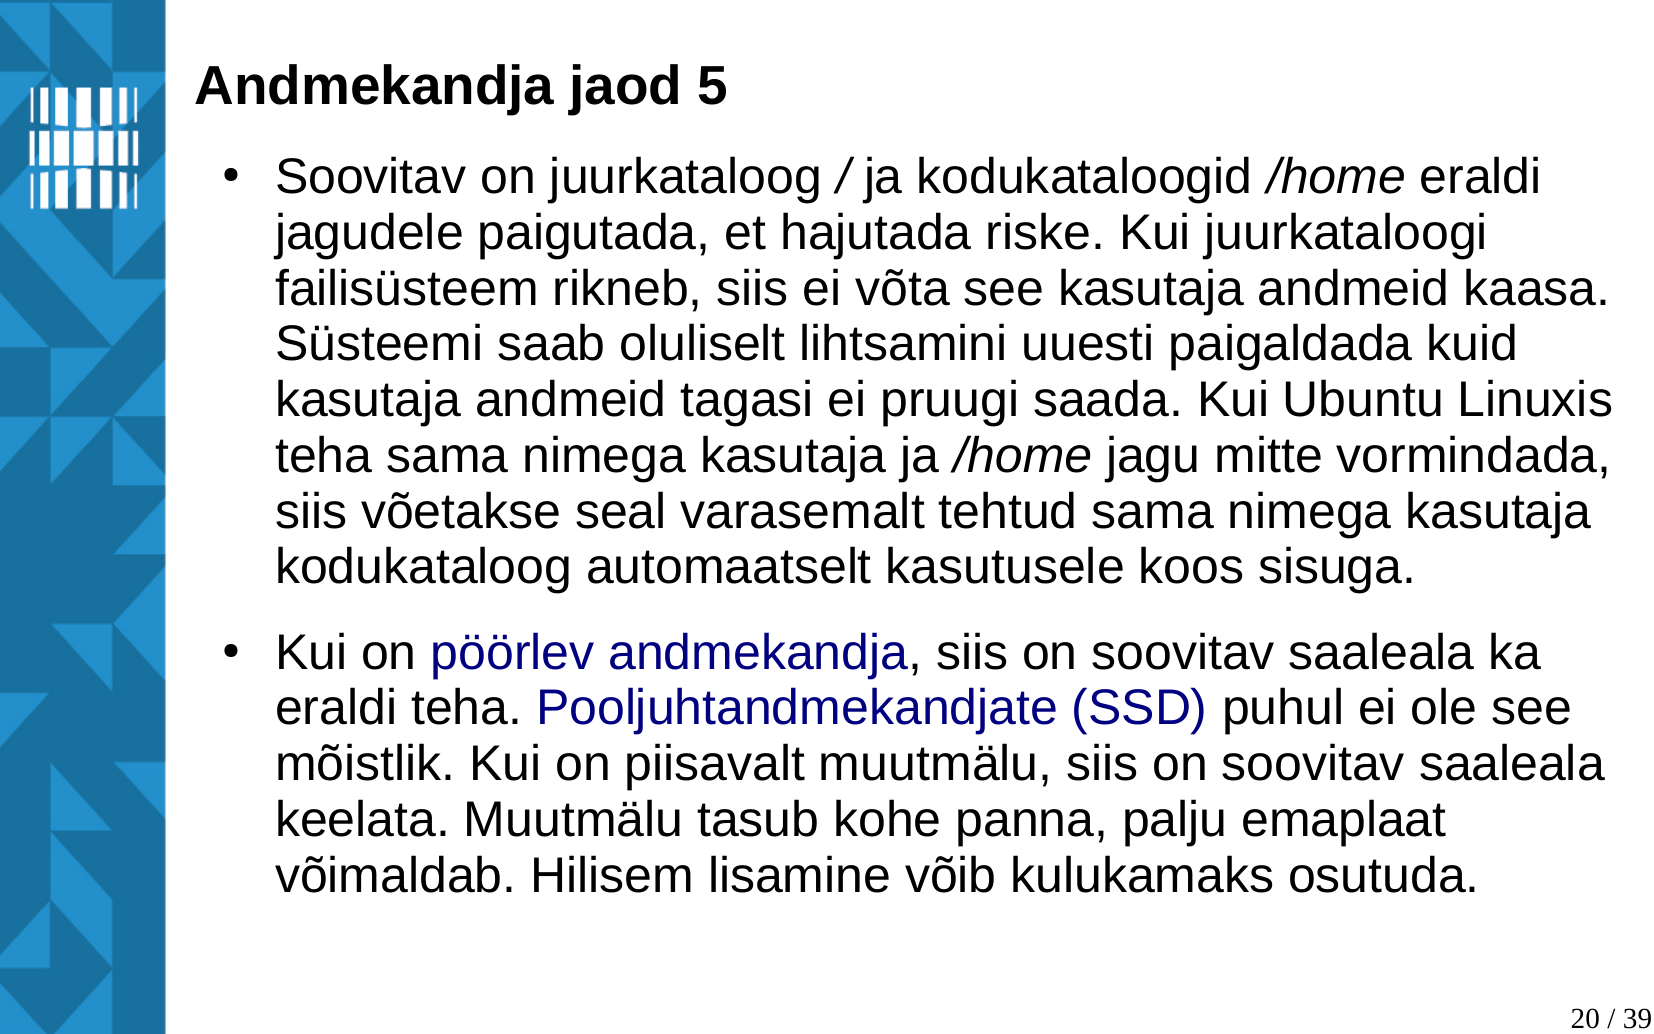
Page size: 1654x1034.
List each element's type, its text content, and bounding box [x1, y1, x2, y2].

title Andmekandja jaod 5 [194, 34, 1595, 137]
list Soovitav on juurkataloog / ja kodukataloogid /home eraldi jagudele paigutada, et hajutada riske. Kui juurkataloogi failisüsteem rikneb, siis ei võta see kasutaja andmeid kaasa. Süsteemi saab oluliselt lihtsamini uuesti paigaldada kuid kasutaja andmeid tagasi ei pruugi saada. Kui Ubuntu Linuxis teha sama nimega kasutaja ja /home jagu mitte vormindada, siis võetakse seal varasemalt tehtud sama nimega kasutaja kodukataloog automaatselt kasutusele koos sisuga. Kui on pöörlev andmekandja, siis on soovitav saaleala ka eraldi teha. Pooljuhtandmekandjate (SSD) puhul ei ole see mõistlik. Kui on piisavalt muutmälu, siis on soovitav saaleala keelata. Muutmälu tasub kohe panna, palju emaplaat võimaldab. Hilisem lisamine võib kulukamaks osutuda. [204, 148, 1625, 975]
